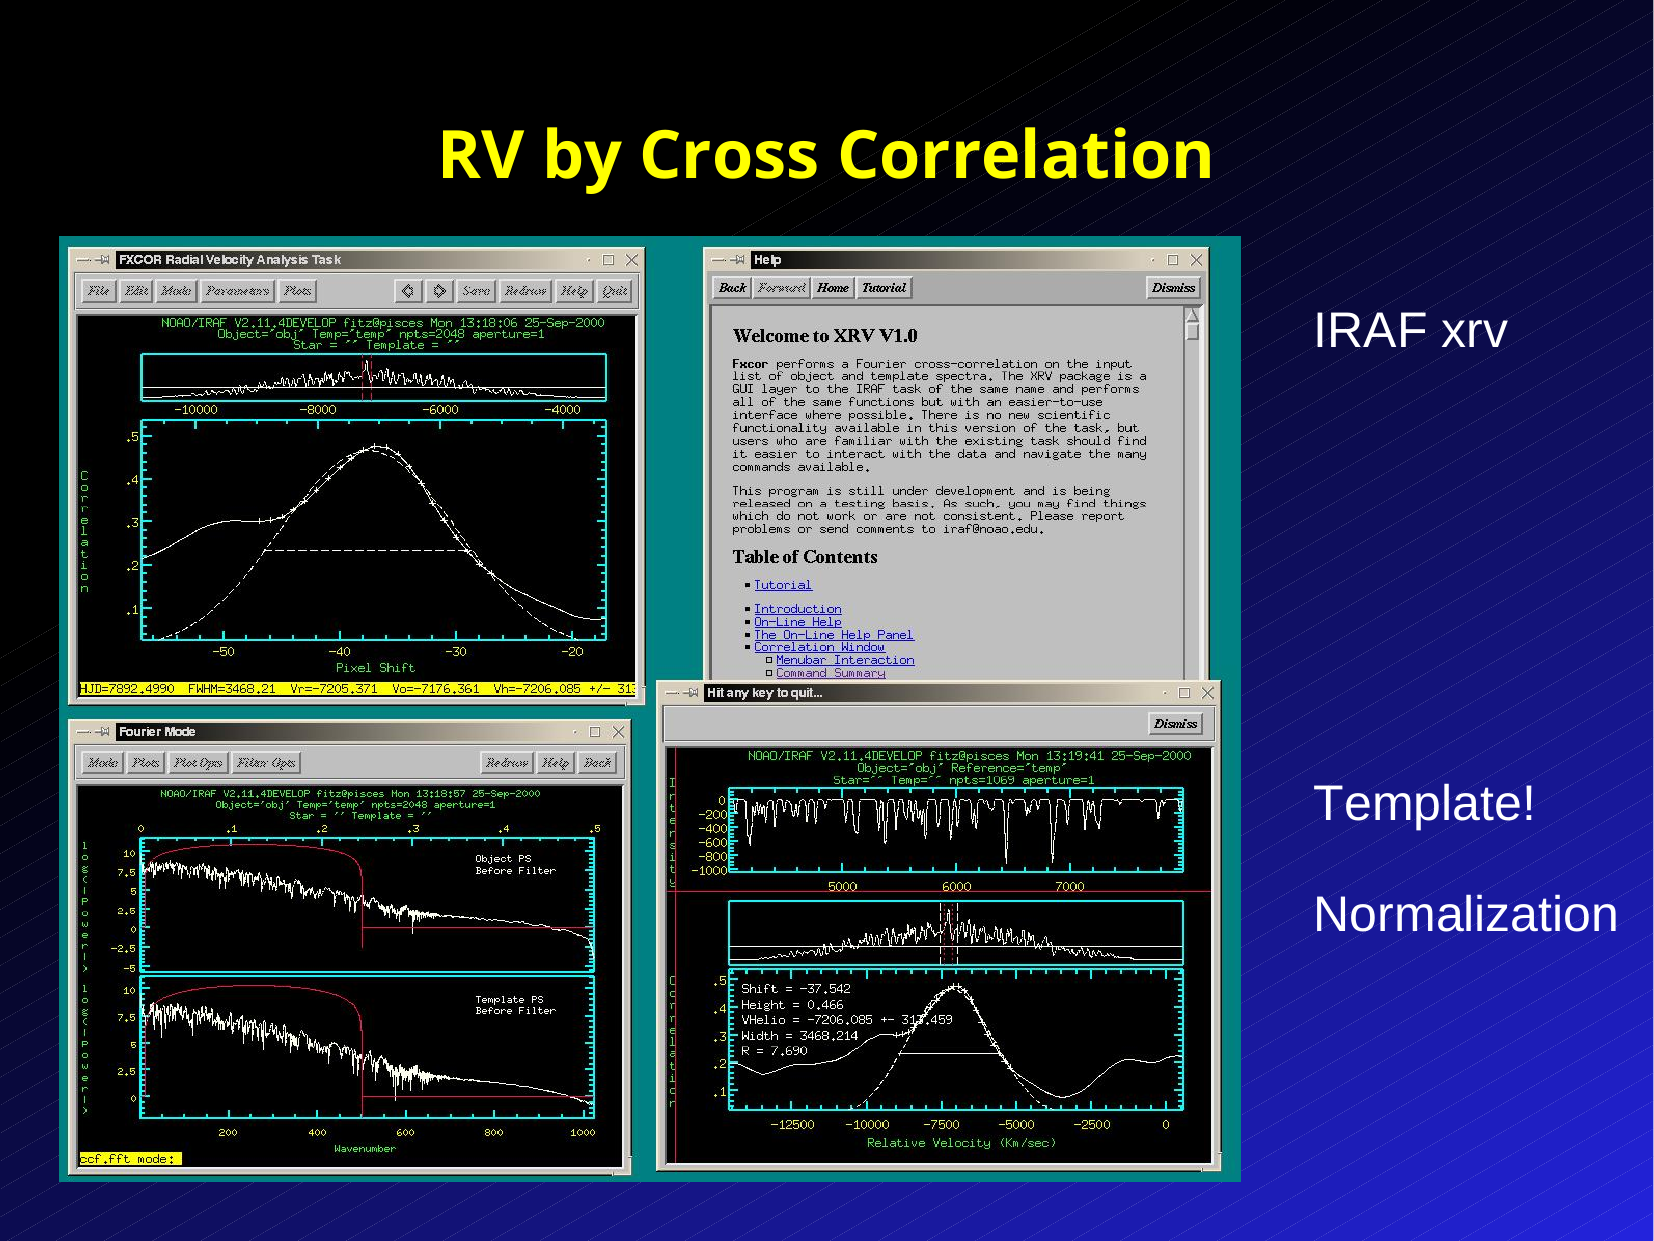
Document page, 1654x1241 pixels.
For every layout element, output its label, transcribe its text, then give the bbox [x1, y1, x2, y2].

text_box IRAF xrv [1299, 295, 1595, 366]
text_box Template! Normalization [1299, 767, 1654, 950]
picture [59, 236, 1241, 1182]
title RV by Cross Correlation [82, 56, 1571, 250]
